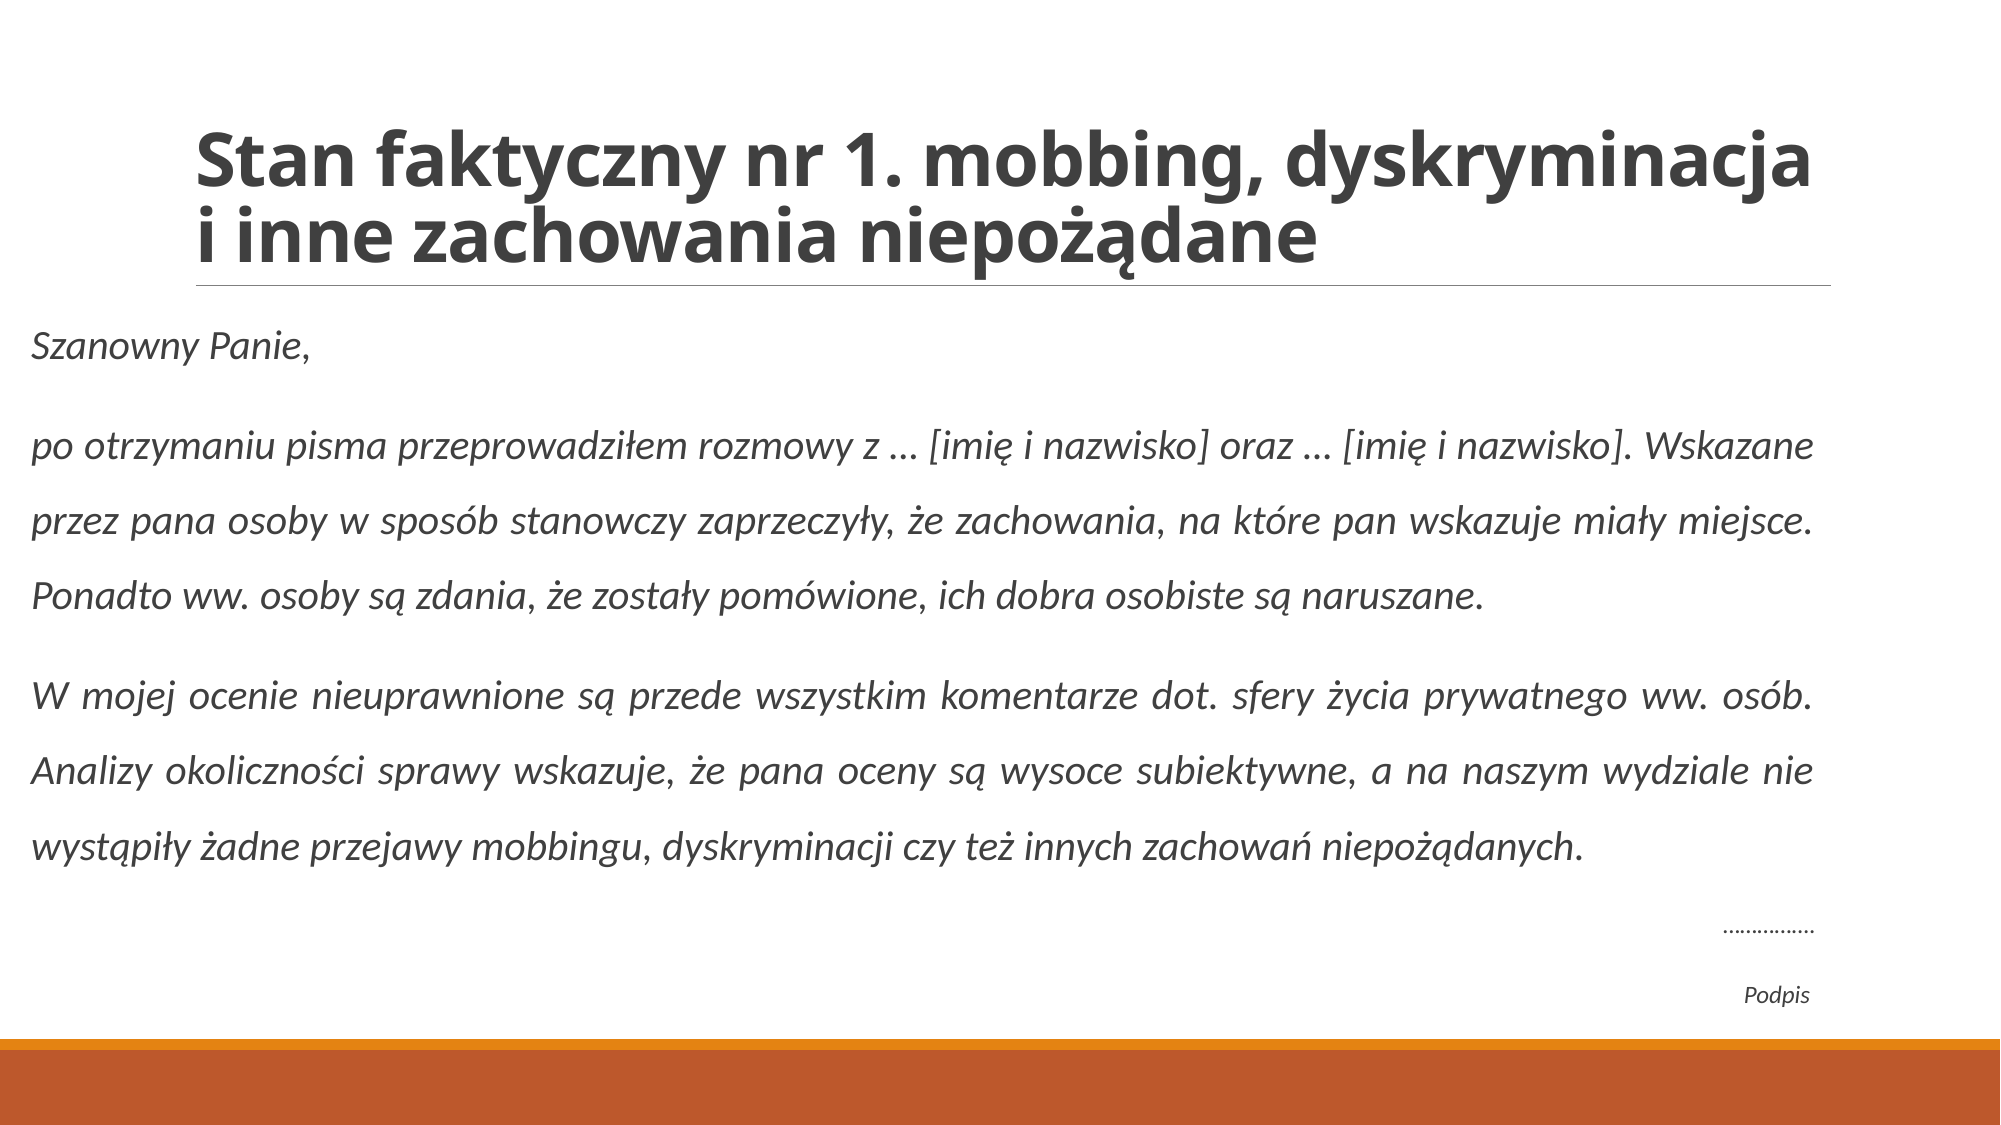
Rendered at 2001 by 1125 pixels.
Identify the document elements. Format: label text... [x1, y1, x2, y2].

title Stan faktyczny nr 1. mobbing, dyskryminacja i inne zachowania niepożądane [180, 47, 1831, 285]
list Szanowny Panie, po otrzymaniu pisma przeprowadziłem rozmowy z … [imię i nazwisko] oraz … [imię i nazwisko]. Wskazane przez pana osoby w sposób stanowczy zaprzeczyły, że zachowania, na które pan wskazuje miały miejsce. Ponadto ww. osoby są zdania, że zostały pomówione, ich dobra osobiste są naruszane. W mojej ocenie nieuprawnione są przede wszystkim komentarze dot. sfery życia prywatnego ww. osób. Analizy okoliczności sprawy wskazuje, że pana oceny są wysoce subiektywne, a na naszym wydziale nie wystąpiły żadne przejawy mobbingu, dyskryminacji czy też innych zachowań niepożądanych. ……………. Podpis [31, 285, 1851, 1109]
